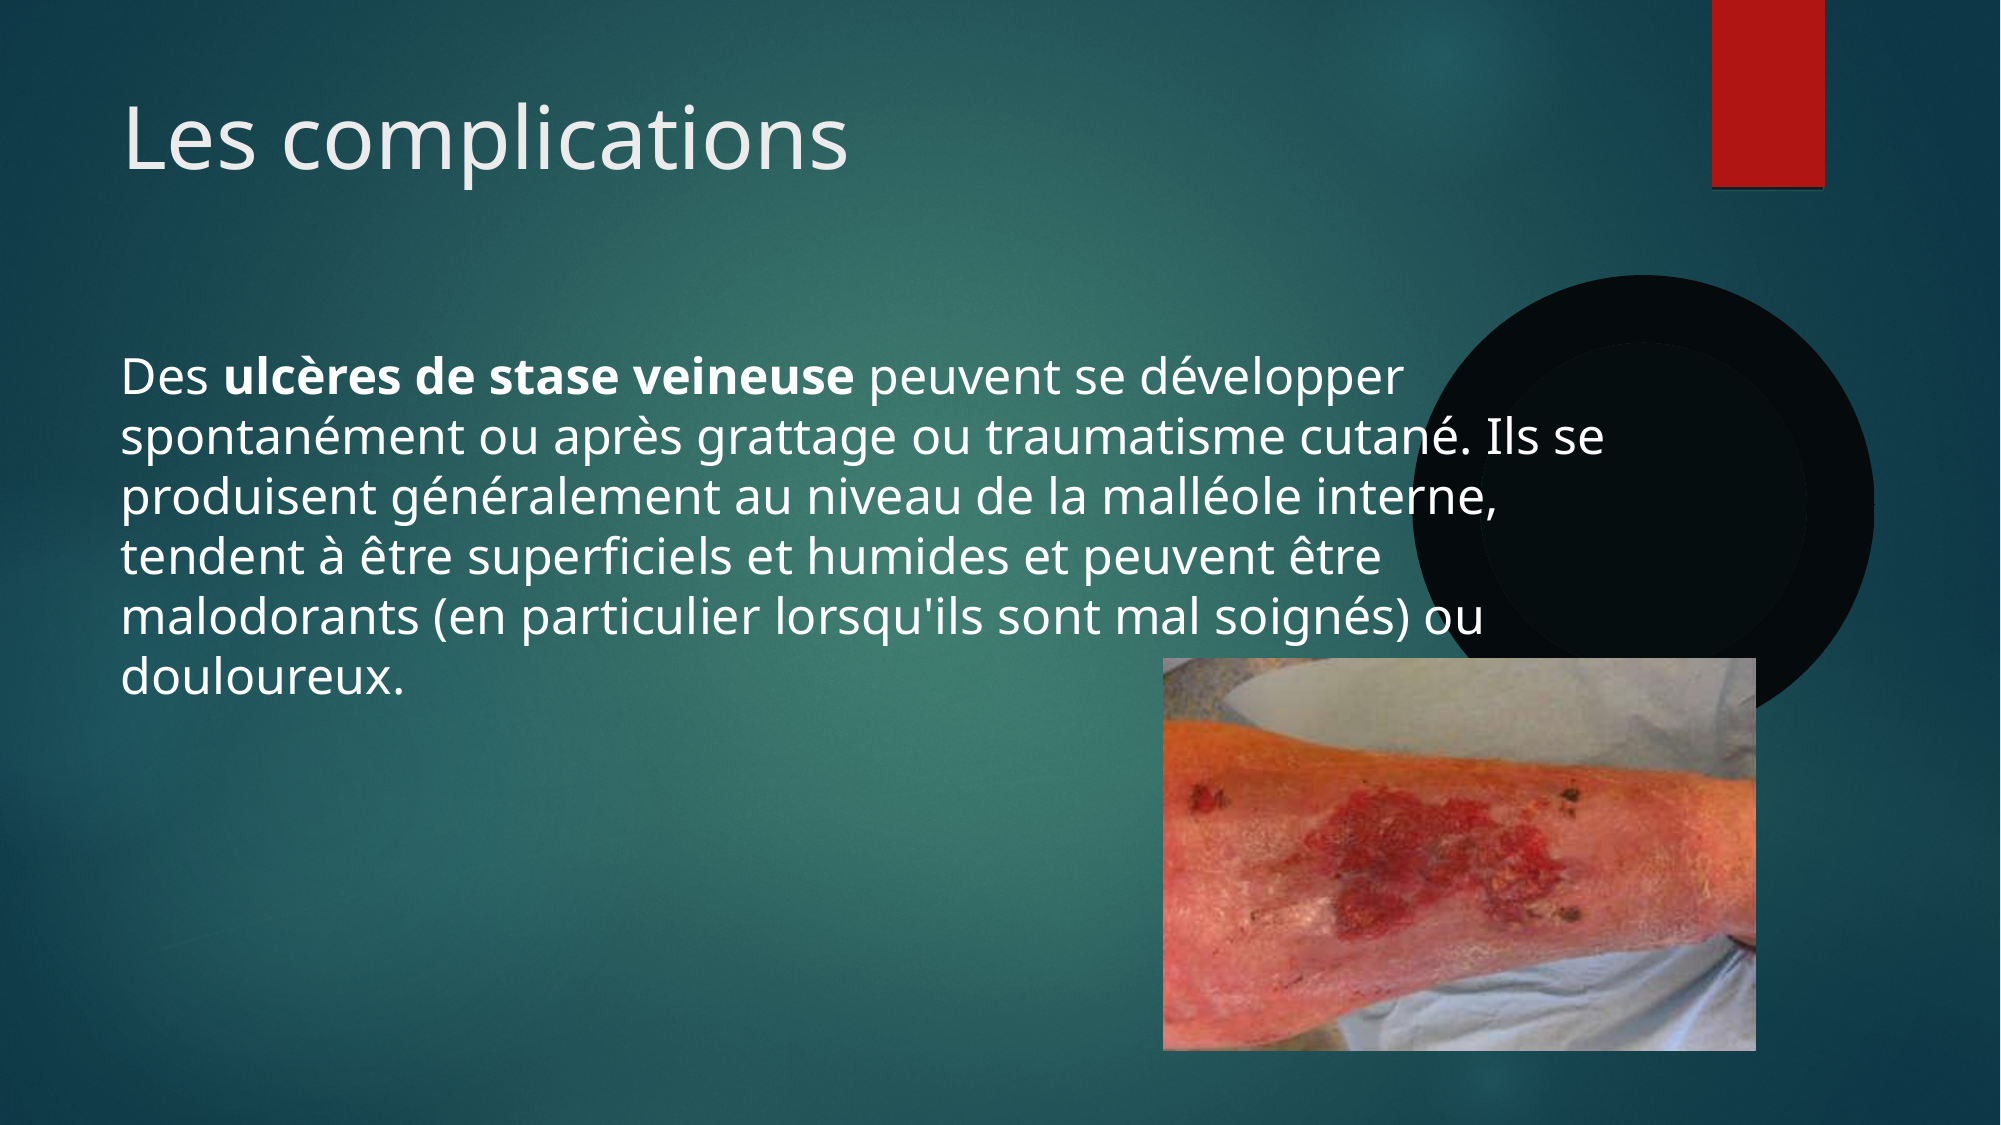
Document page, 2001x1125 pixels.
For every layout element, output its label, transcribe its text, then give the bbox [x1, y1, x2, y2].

list Des ulcères de stase veineuse peuvent se développer spontanément ou après grattage ou traumatisme cutané. Ils se produisent généralement au niveau de la malléole interne, tendent à être superficiels et humides et peuvent être malodorants (en particulier lorsqu'ils sont mal soignés) ou douloureux. [105, 336, 1649, 1026]
title Les complications [106, 74, 1649, 305]
picture [1163, 658, 1756, 1051]
